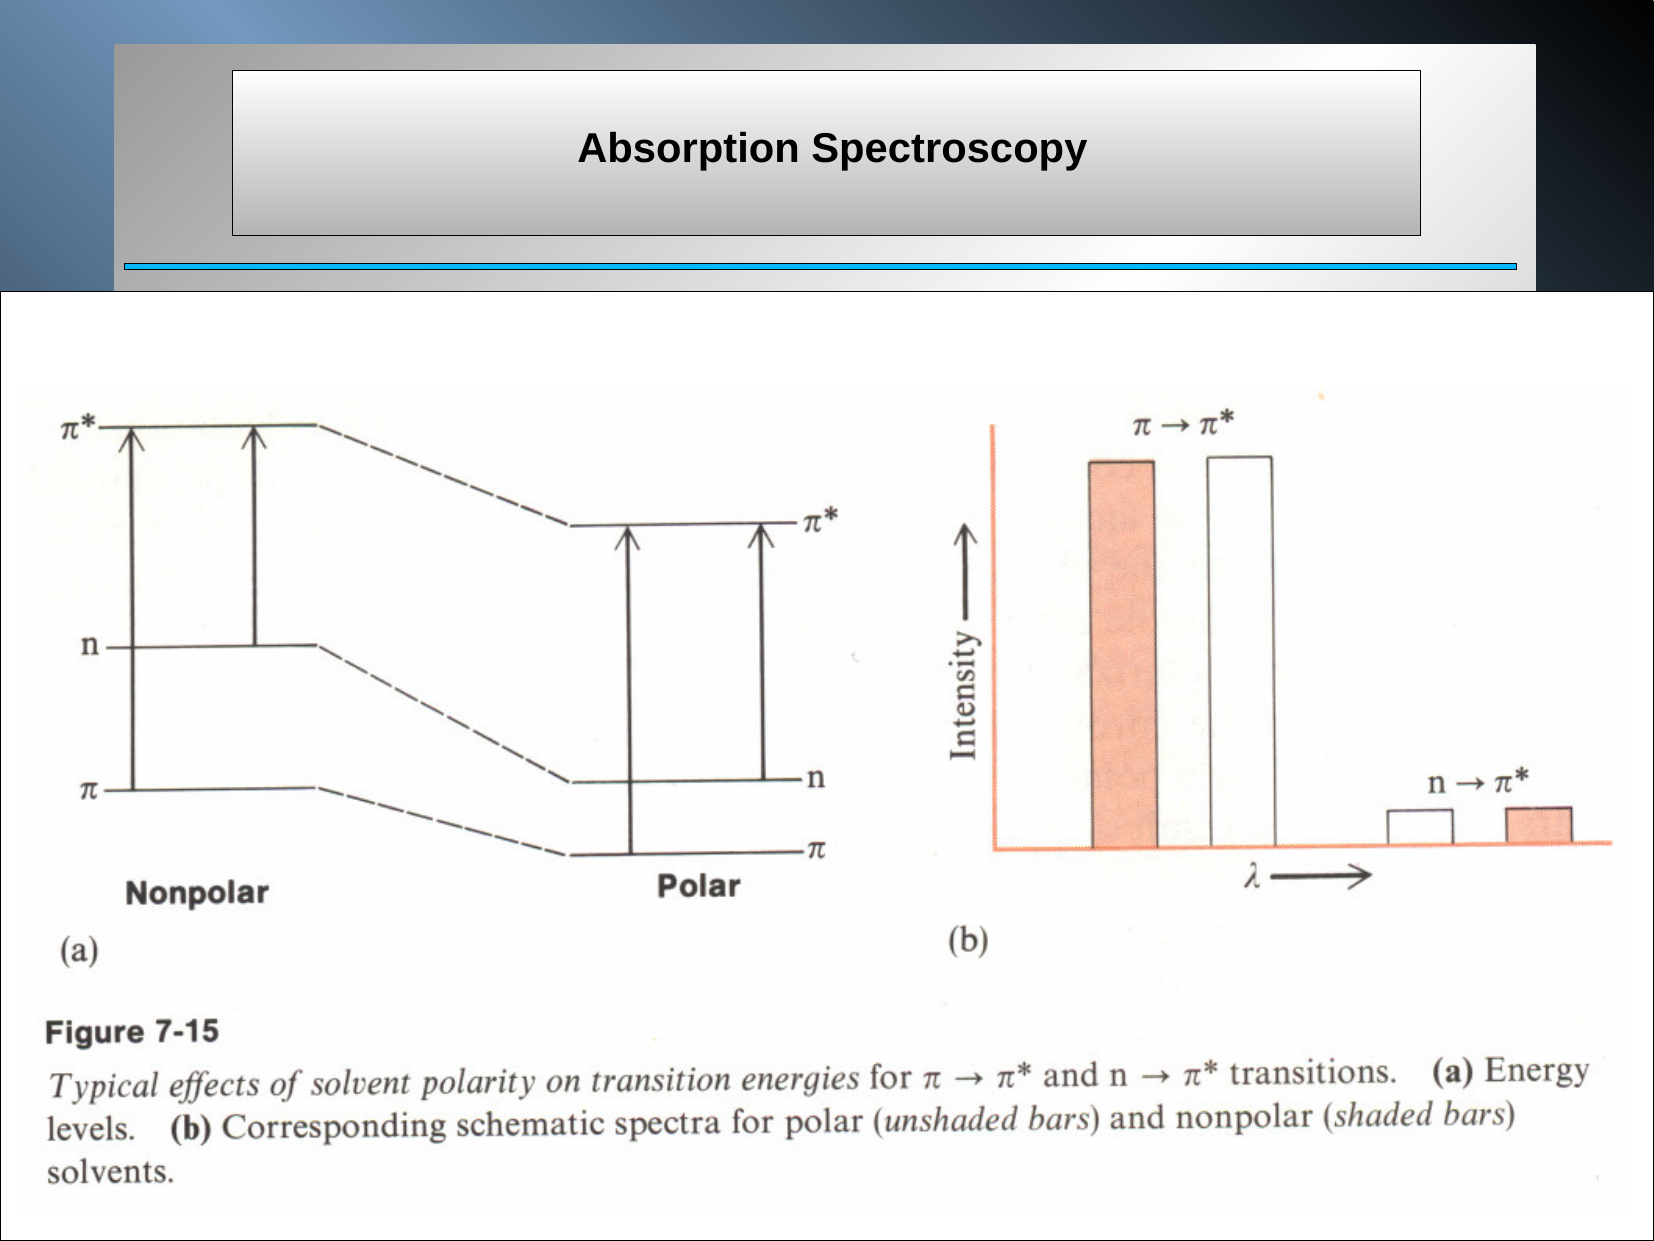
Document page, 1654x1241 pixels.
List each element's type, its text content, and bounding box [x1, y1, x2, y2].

text_box [124, 263, 1517, 270]
picture [22, 387, 1632, 1213]
text_box Absorption Spectroscopy [280, 124, 1385, 187]
text_box [0, 291, 1654, 1241]
text_box [232, 70, 1421, 236]
